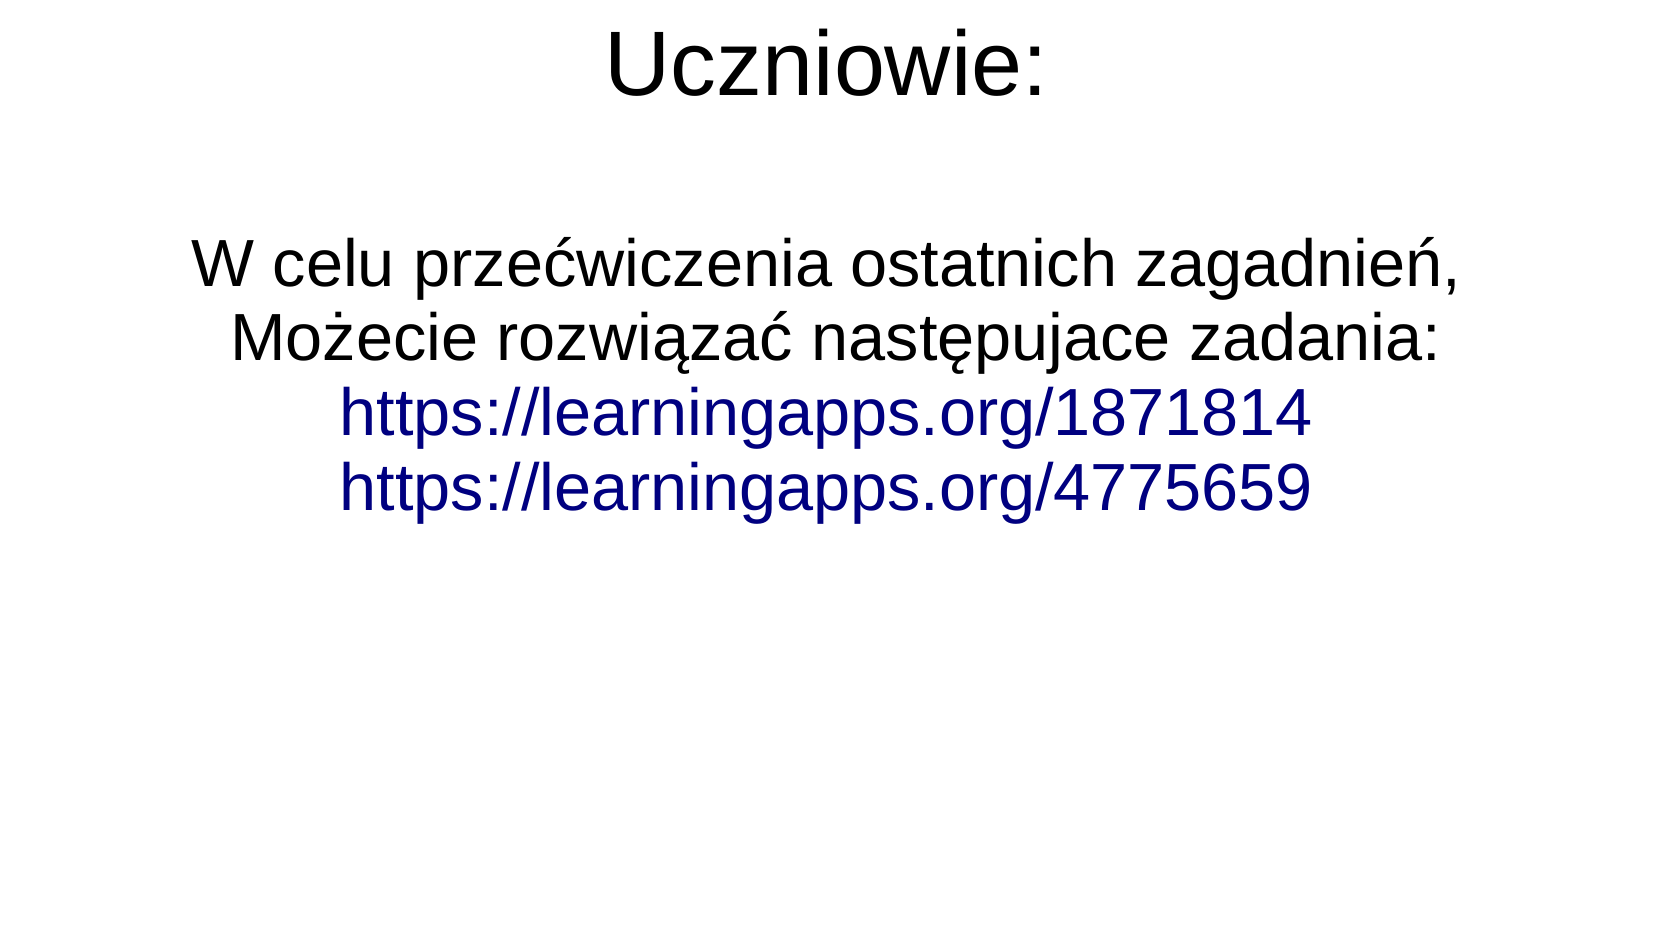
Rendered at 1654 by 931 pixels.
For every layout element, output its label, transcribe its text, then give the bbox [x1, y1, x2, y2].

subtitle W celu przećwiczenia ostatnich zagadnień, Możecie rozwiązać następujace zadania: https://learningapps.org/1871814 https://learningapps.org/4775659 [82, 217, 1571, 758]
title Uczniowie: [82, 12, 1571, 217]
